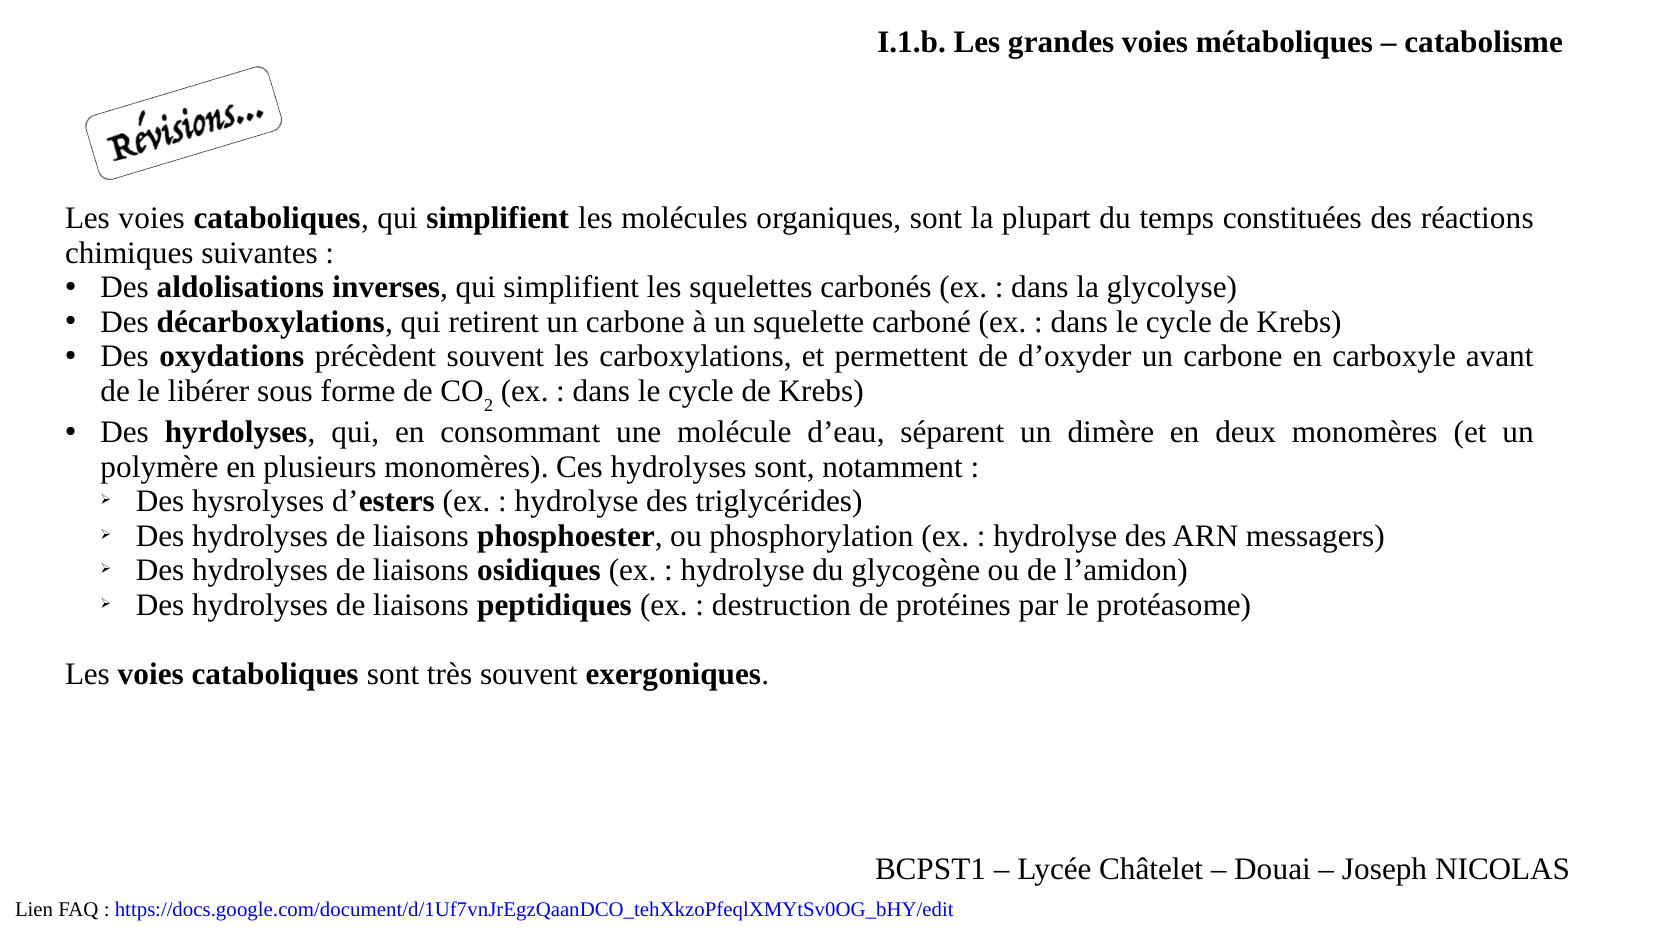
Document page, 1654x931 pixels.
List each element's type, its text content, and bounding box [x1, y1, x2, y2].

text_box I.1.b. Les grandes voies métaboliques – catabolisme [201, 5, 1572, 78]
text_box Les voies cataboliques, qui simplifient les molécules organiques, sont la plupart du temps constituées des réactions chimiques suivantes : Des aldolisations inverses, qui simplifient les squelettes carbonés (ex. : dans la glycolyse) Des décarboxylations, qui retirent un carbone à un squelette carboné (ex. : dans le cycle de Krebs) Des oxydations précèdent souvent les carboxylations, et permettent de d’oxyder un carbone en carboxyle avant de le libérer sous forme de CO2 (ex. : dans le cycle de Krebs) Des hyrdolyses, qui, en consommant une molécule d’eau, séparent un dimère en deux monomères (et un polymère en plusieurs monomères). Ces hydrolyses sont, notamment : Des hysrolyses d’esters (ex. : hydrolyse des triglycérides) Des hydrolyses de liaisons phosphoester, ou phosphorylation (ex. : hydrolyse des ARN messagers) Des hydrolyses de liaisons osidiques (ex. : hydrolyse du glycogène ou de l’amidon) Des hydrolyses de liaisons peptidiques (ex. : destruction de protéines par le protéasome) Les voies cataboliques sont très souvent exergoniques. [64, 200, 1536, 851]
picture [82, 63, 285, 183]
text_box BCPST1 – Lycée Châtelet – Douai – Joseph NICOLAS [637, 832, 1571, 905]
text_box Lien FAQ : https://docs.google.com/document/d/1Uf7vnJrEgzQaanDCO_tehXkzoPfeqlXMYtSv0OG_bHY/edit [0, 897, 993, 931]
